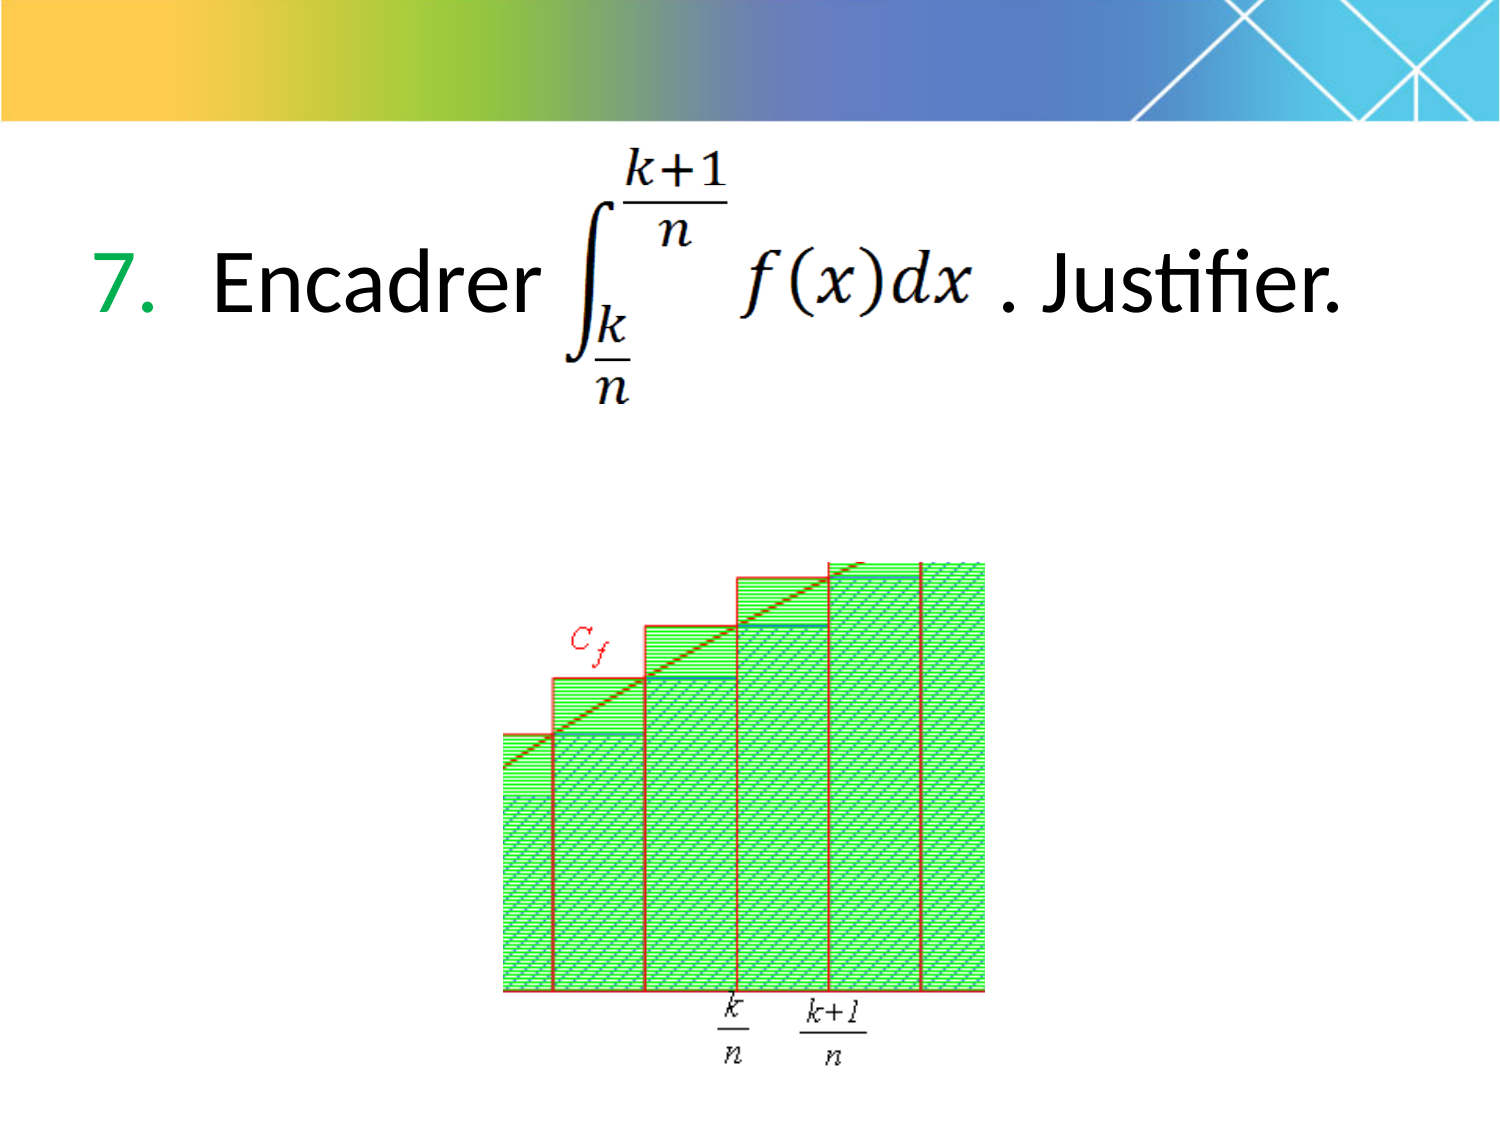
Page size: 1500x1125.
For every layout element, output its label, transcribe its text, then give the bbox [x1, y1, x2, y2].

picture [0, 0, 1500, 123]
picture [503, 562, 985, 1090]
title Encadrer . Justifier. [974, 164, 1500, 387]
picture [562, 140, 974, 404]
title Encadrer . Justifier. [75, 164, 562, 387]
